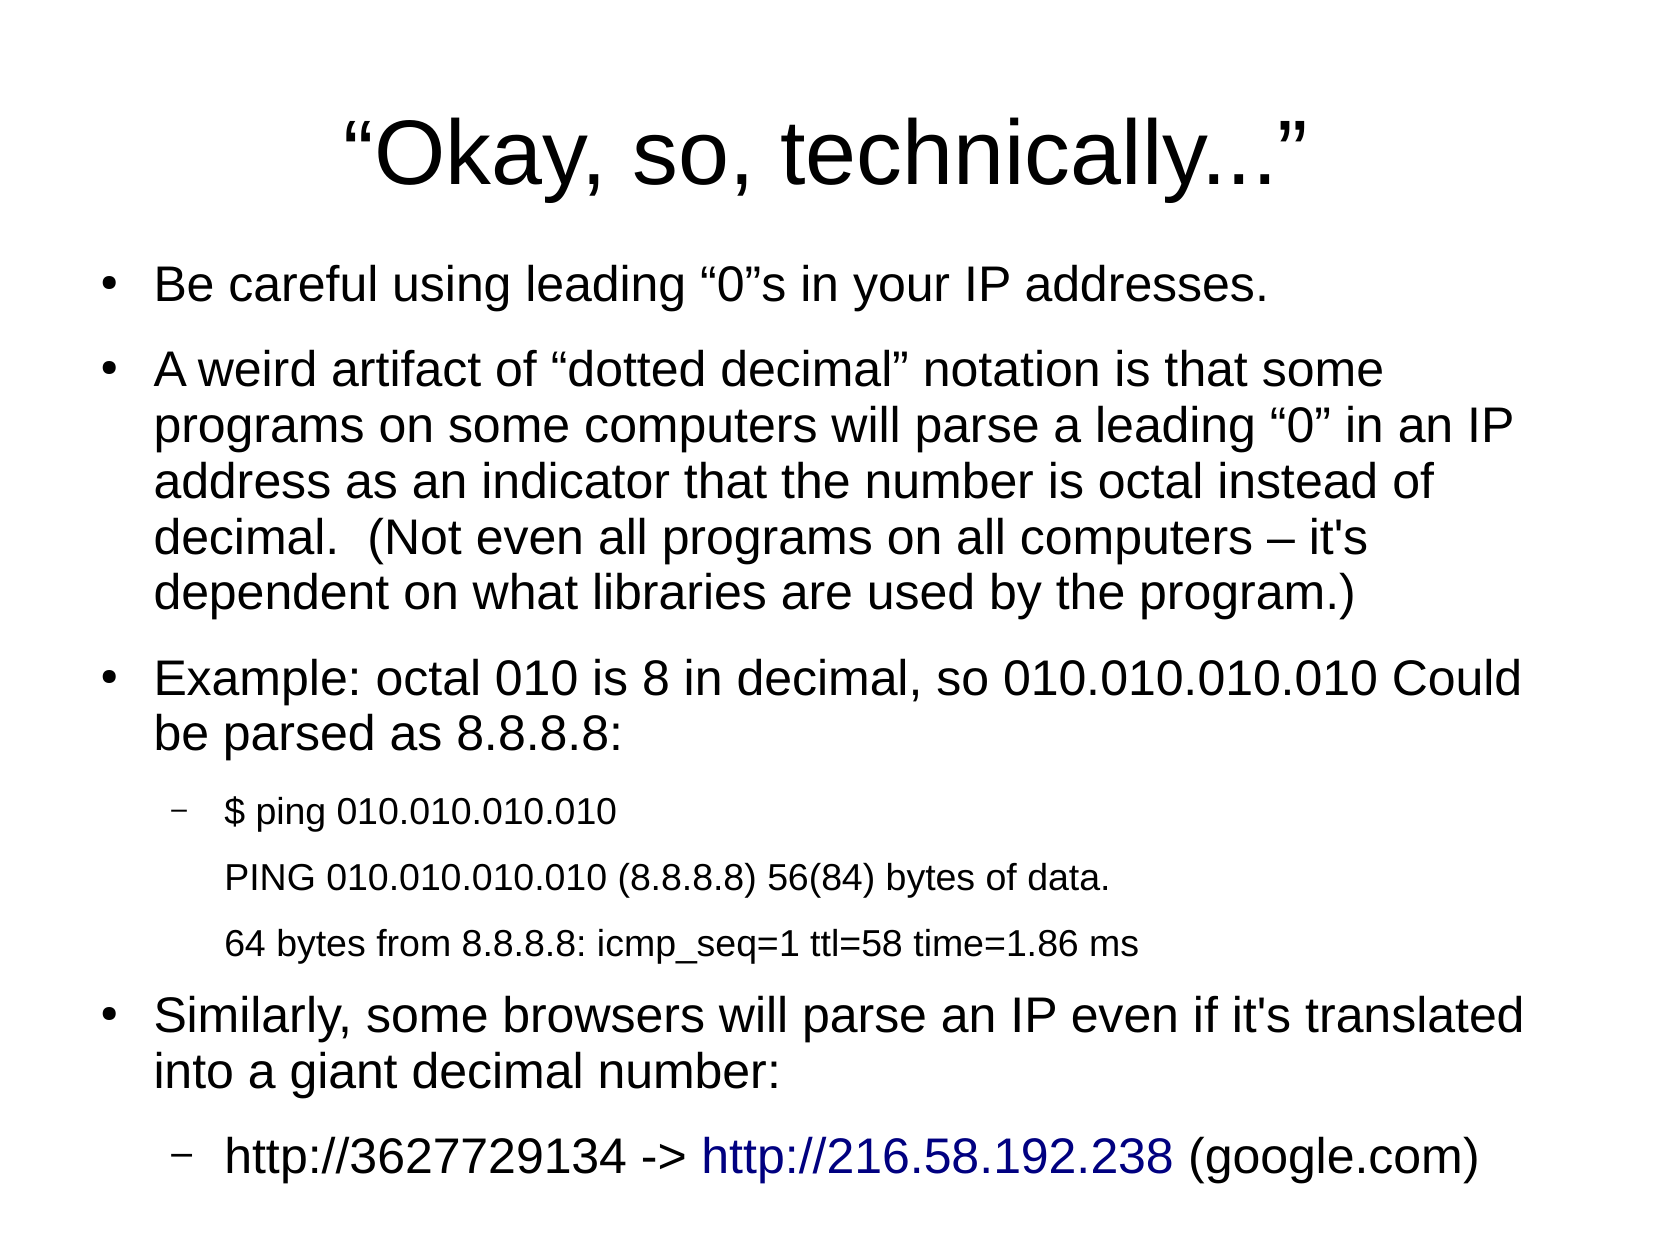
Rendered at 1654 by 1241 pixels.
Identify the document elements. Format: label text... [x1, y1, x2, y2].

title “Okay, so, technically...” [82, 49, 1571, 256]
list Be careful using leading “0”s in your IP addresses. A weird artifact of “dotted decimal” notation is that some programs on some computers will parse a leading “0” in an IP address as an indicator that the number is octal instead of decimal. (Not even all programs on all computers – it's dependent on what libraries are used by the program.) Example: octal 010 is 8 in decimal, so 010.010.010.010 Could be parsed as 8.8.8.8: $ ping 010.010.010.010 PING 010.010.010.010 (8.8.8.8) 56(84) bytes of data. 64 bytes from 8.8.8.8: icmp_seq=1 ttl=58 time=1.86 ms Similarly, some browsers will parse an IP even if it's translated into a giant decimal number: http://3627729134 -> http://216.58.192.238 (google.com) [82, 256, 1571, 1201]
